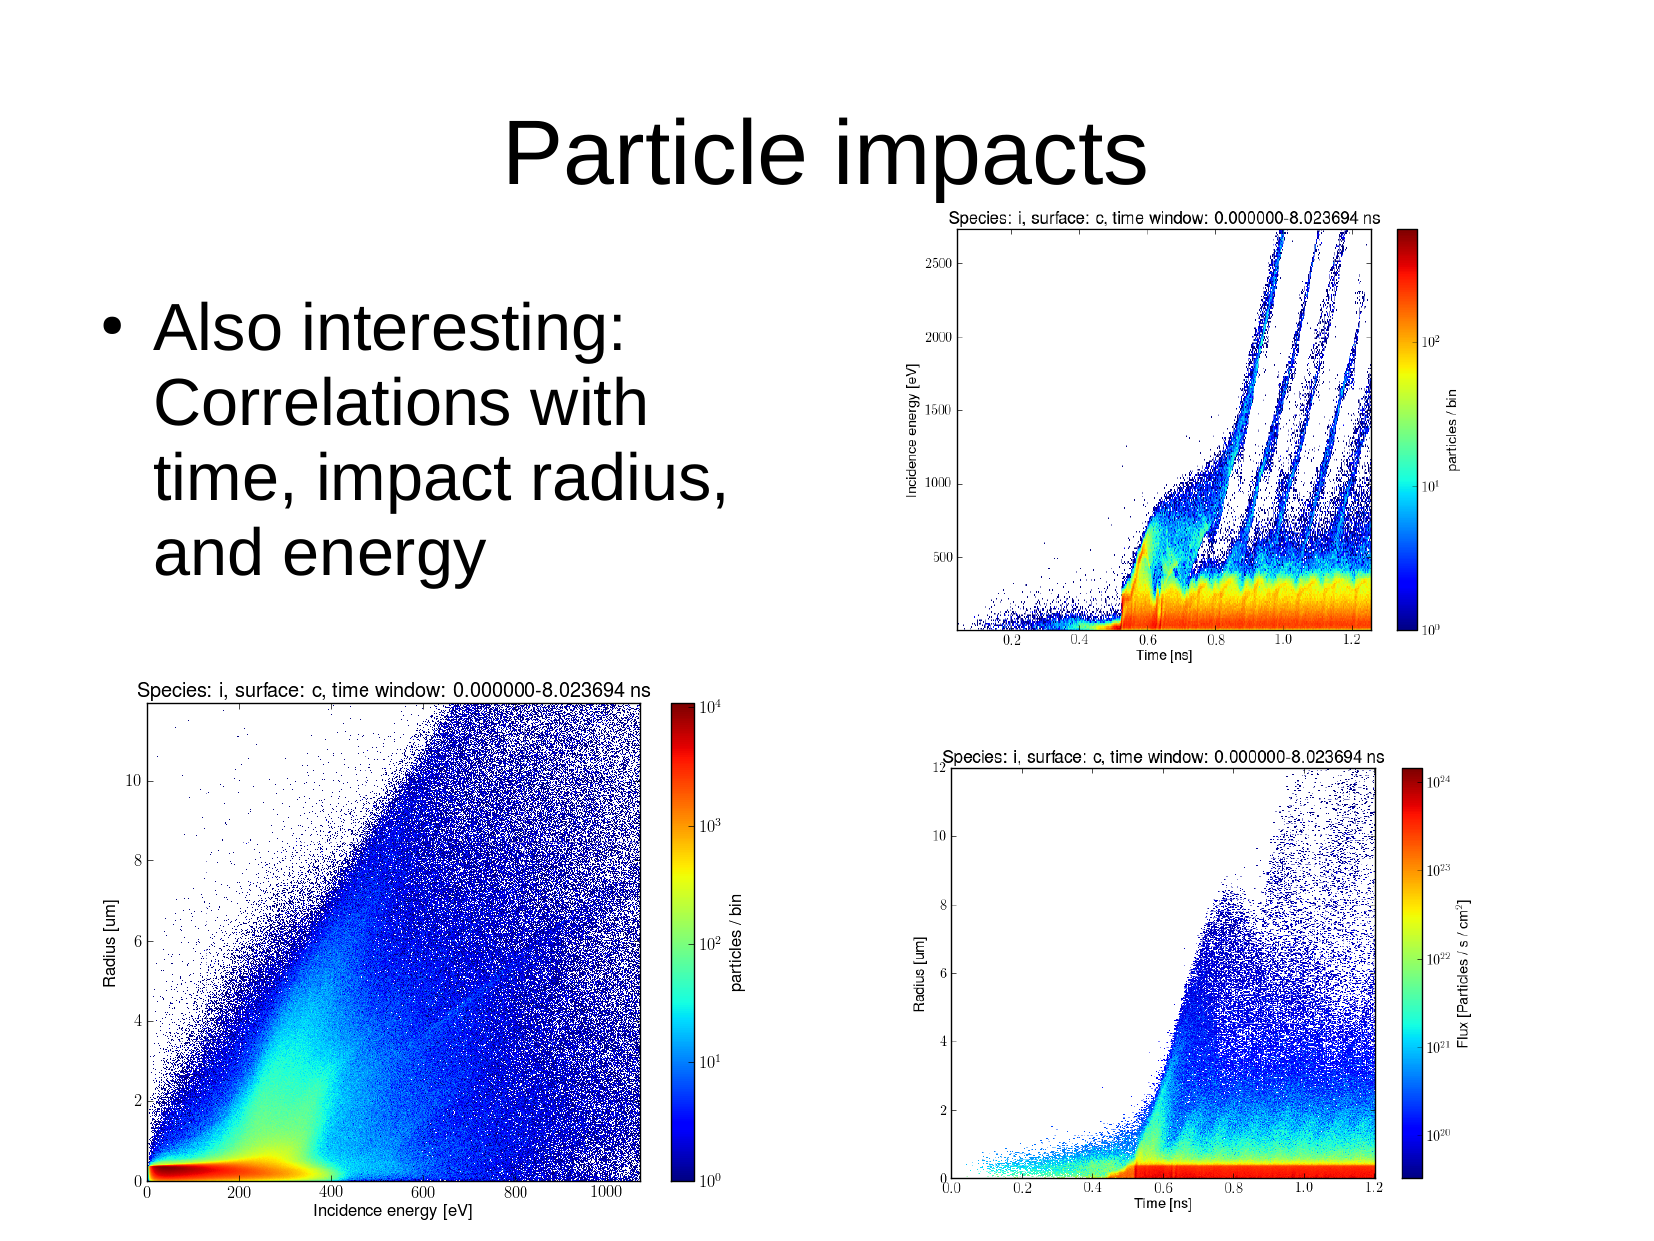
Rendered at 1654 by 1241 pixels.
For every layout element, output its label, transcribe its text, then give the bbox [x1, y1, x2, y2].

list Also interesting: Correlations with time, impact radius, and energy [82, 290, 809, 644]
picture [874, 257, 1542, 681]
picture [866, 717, 1550, 1231]
title Particle impacts [82, 49, 1571, 257]
picture [48, 644, 843, 1241]
